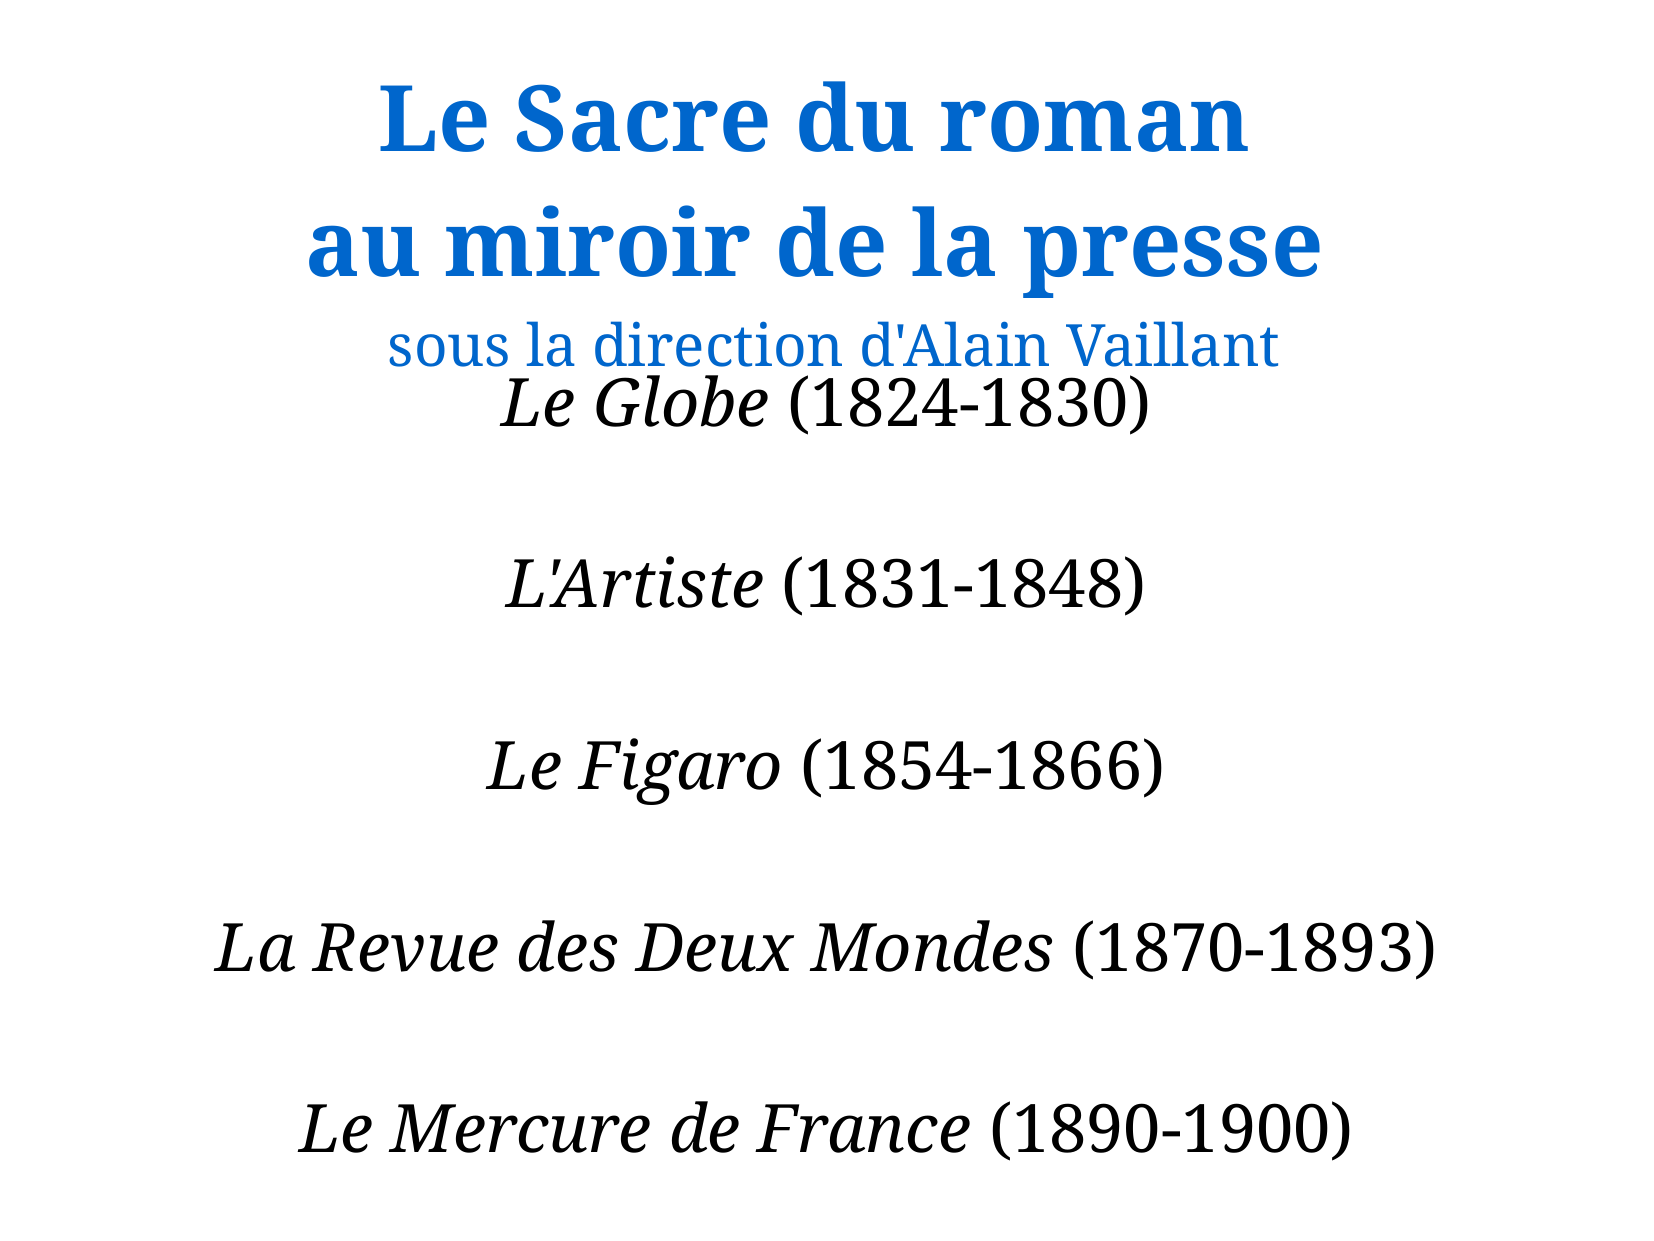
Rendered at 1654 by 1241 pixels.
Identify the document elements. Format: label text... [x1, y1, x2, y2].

subtitle Le Globe (1824-1830) L'Artiste (1831-1848) Le Figaro (1854-1866) La Revue des Deux Mondes (1870-1893) Le Mercure de France (1890-1900) [82, 354, 1571, 1173]
title Le Sacre du roman au miroir de la presse sous la direction d'Alain Vaillant [82, 82, 1571, 354]
